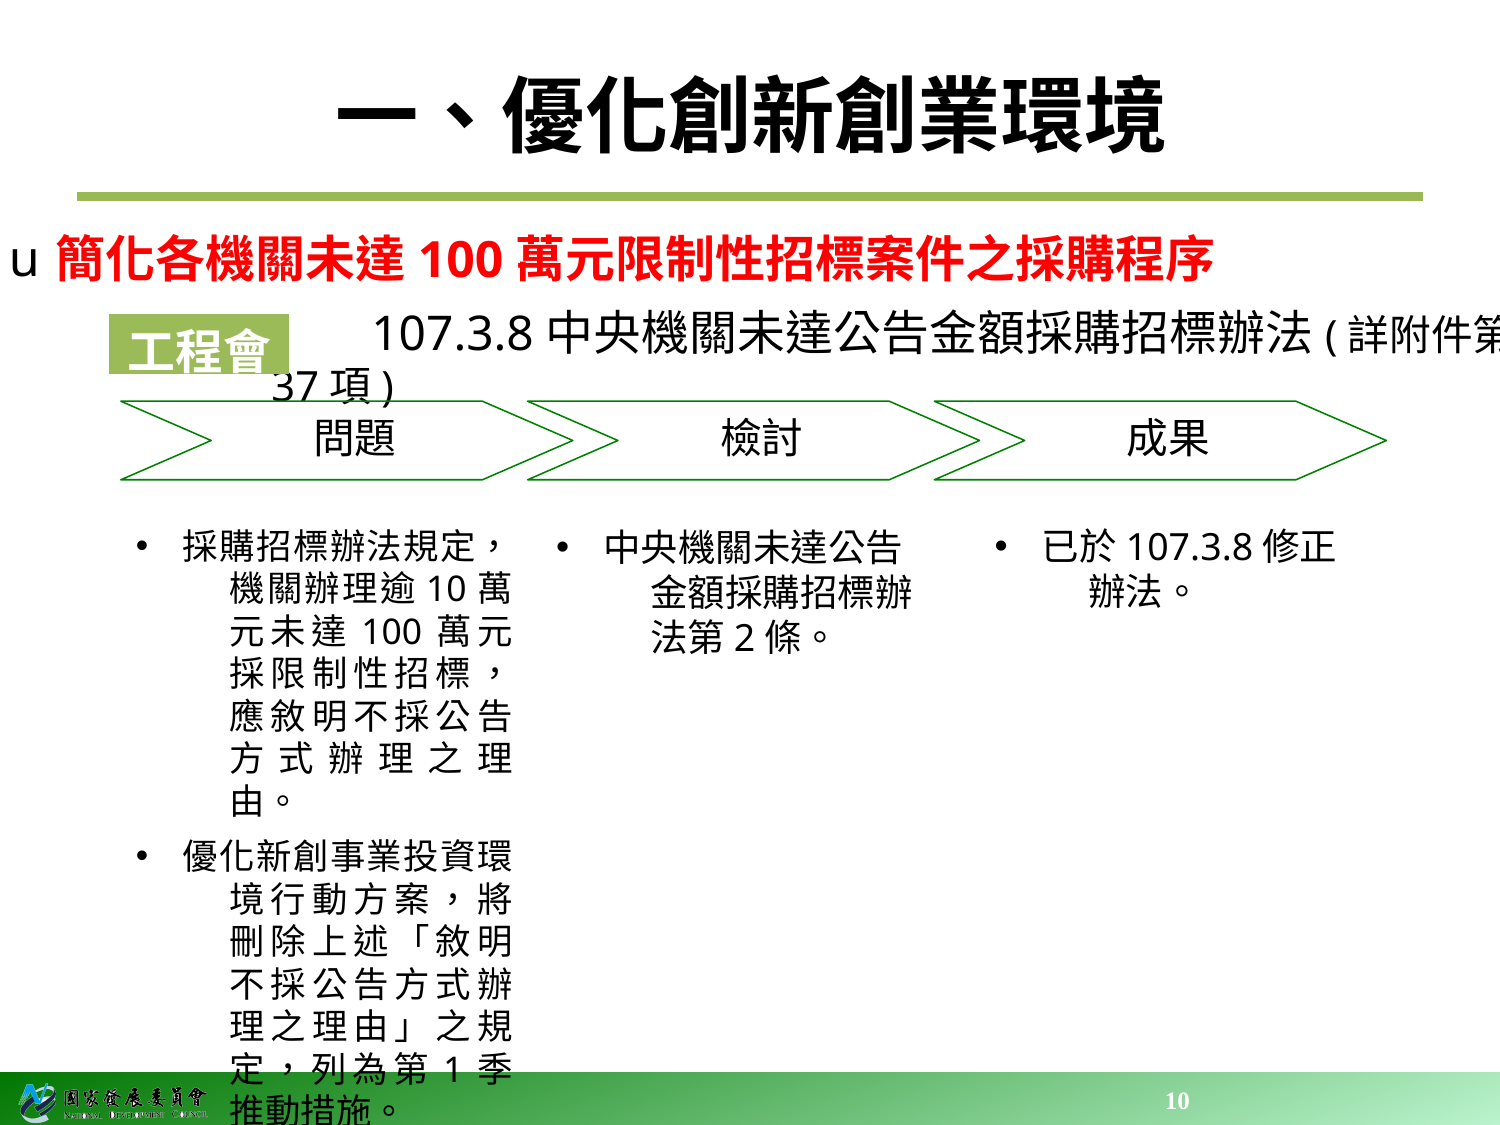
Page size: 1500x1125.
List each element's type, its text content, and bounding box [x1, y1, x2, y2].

text_box 問題 [120, 401, 573, 480]
text_box 採購招標辦法規定，機關辦理逾10萬元未達100萬元採限制性招標，應敘明不採公告方式辦理之理由。 優化新創事業投資環境行動方案，將刪除上述「敘明不採公告方式辦理之理由」之規定，列為第1季推動措施。 [120, 516, 528, 1029]
text_box 簡化各機關未達100萬元限制性招標案件之採購程序 107.3.8中央機關未達公告金額採購招標辦法(詳附件第37項) [0, 220, 1500, 490]
text_box 已於107.3.8修正辦法。 [979, 515, 1353, 622]
text_box 成果 [934, 401, 1387, 480]
text_box 中央機關未達公告金額採購招標辦法第2條。 [541, 516, 935, 668]
title 一、優化創新創業環境 [76, 19, 1427, 207]
text_box 檢討 [527, 401, 980, 480]
text_box 工程會 [109, 314, 289, 374]
text_box 10 [1149, 1069, 1500, 1125]
